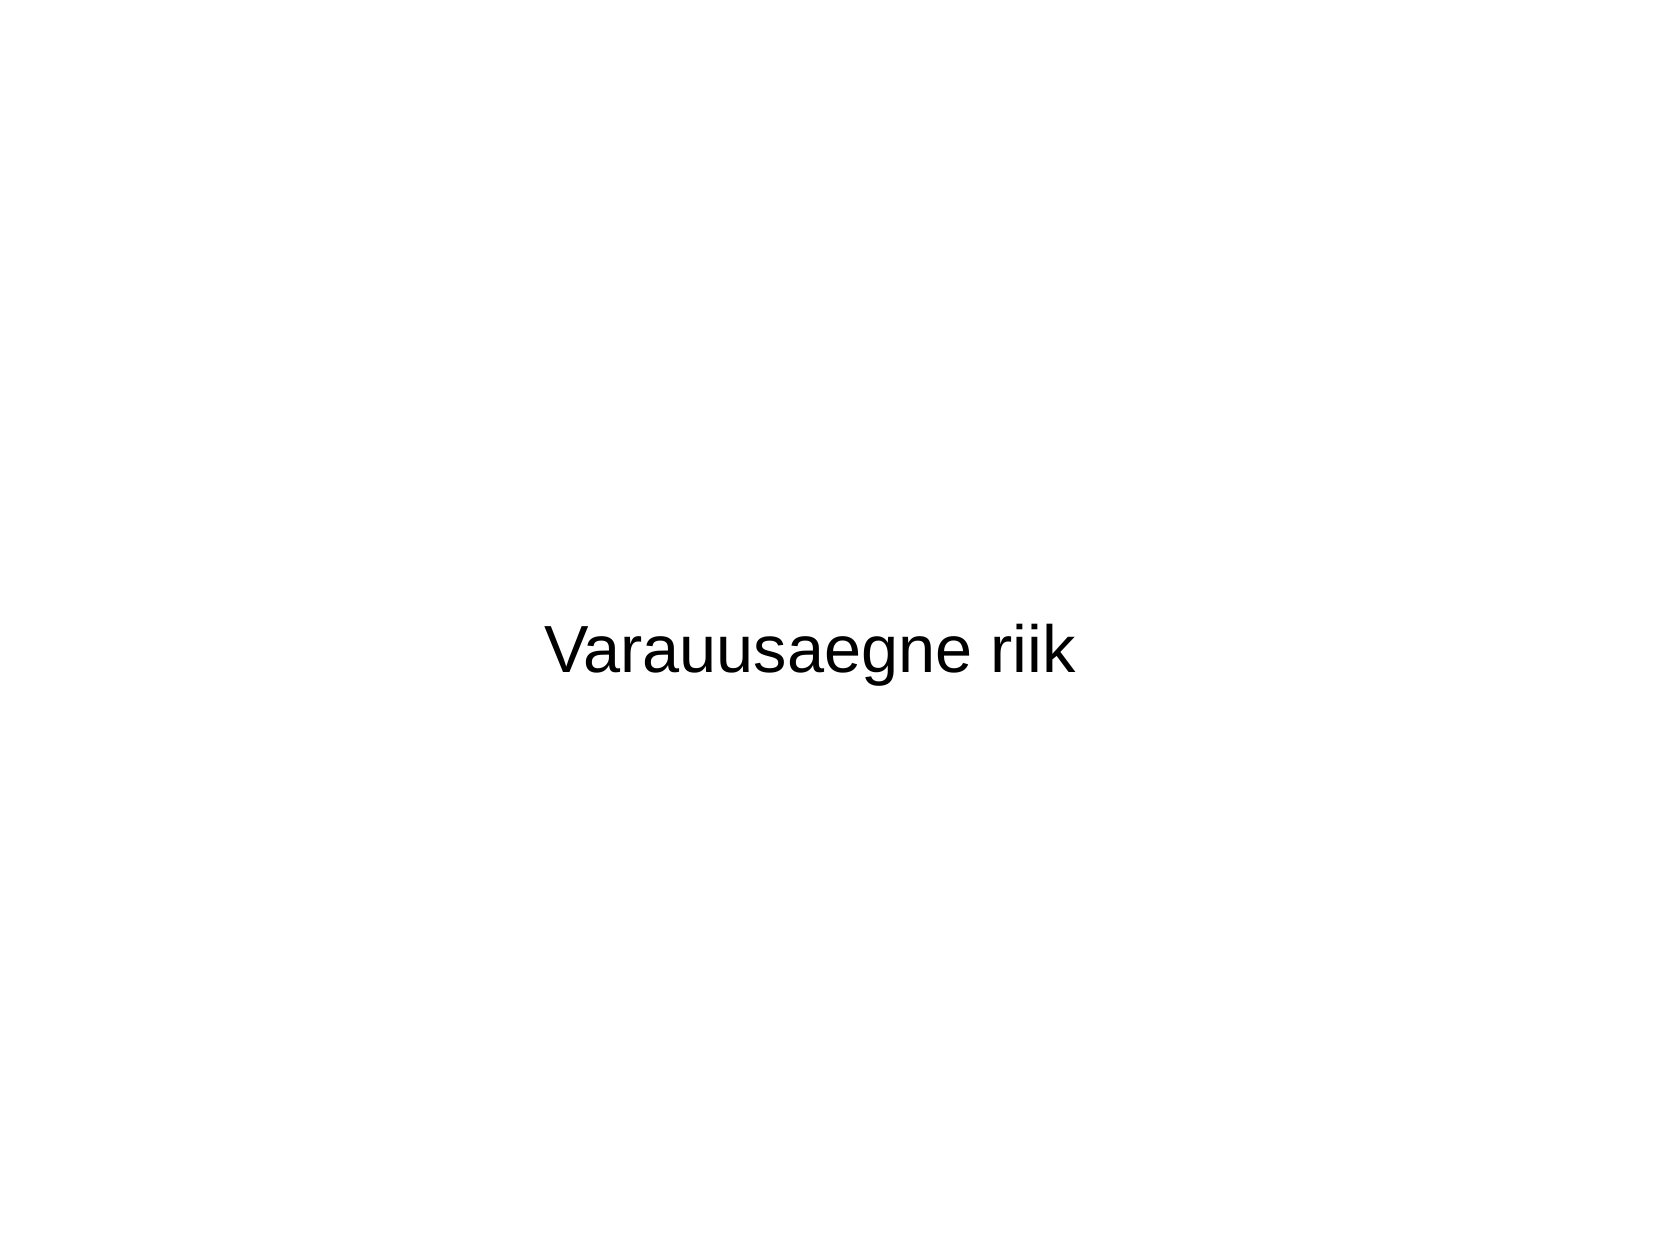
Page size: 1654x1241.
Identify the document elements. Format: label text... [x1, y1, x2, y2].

subtitle Varauusaegne riik [82, 290, 1538, 1010]
